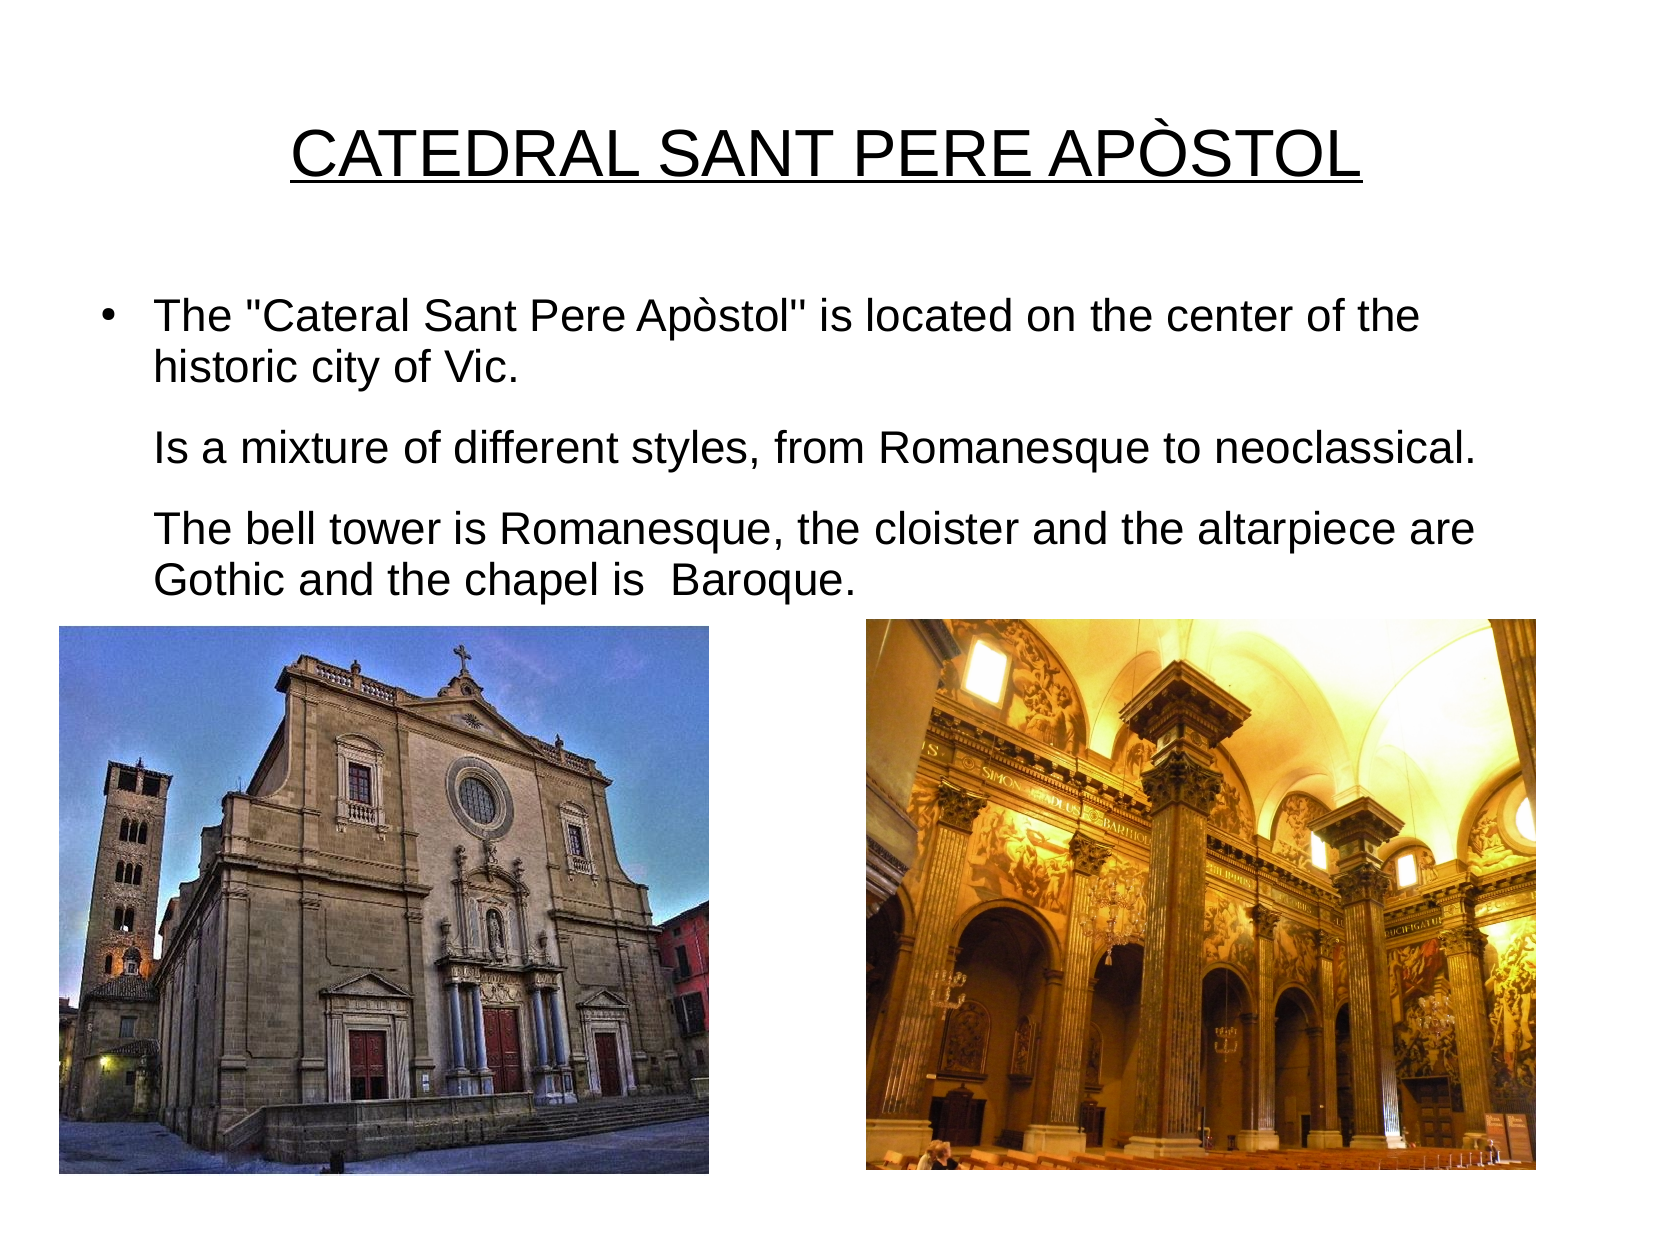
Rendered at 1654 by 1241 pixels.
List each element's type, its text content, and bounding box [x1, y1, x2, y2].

picture [59, 625, 709, 1176]
title CATEDRAL SANT PERE APÒSTOL [82, 49, 1571, 257]
list The ''Cateral Sant Pere Apòstol'' is located on the center of the historic city of Vic. Is a mixture of different styles, from Romanesque to neoclassical. The bell tower is Romanesque, the cloister and the altarpiece are Gothic and the chapel is Baroque. [82, 290, 1538, 1010]
picture [866, 619, 1536, 1170]
